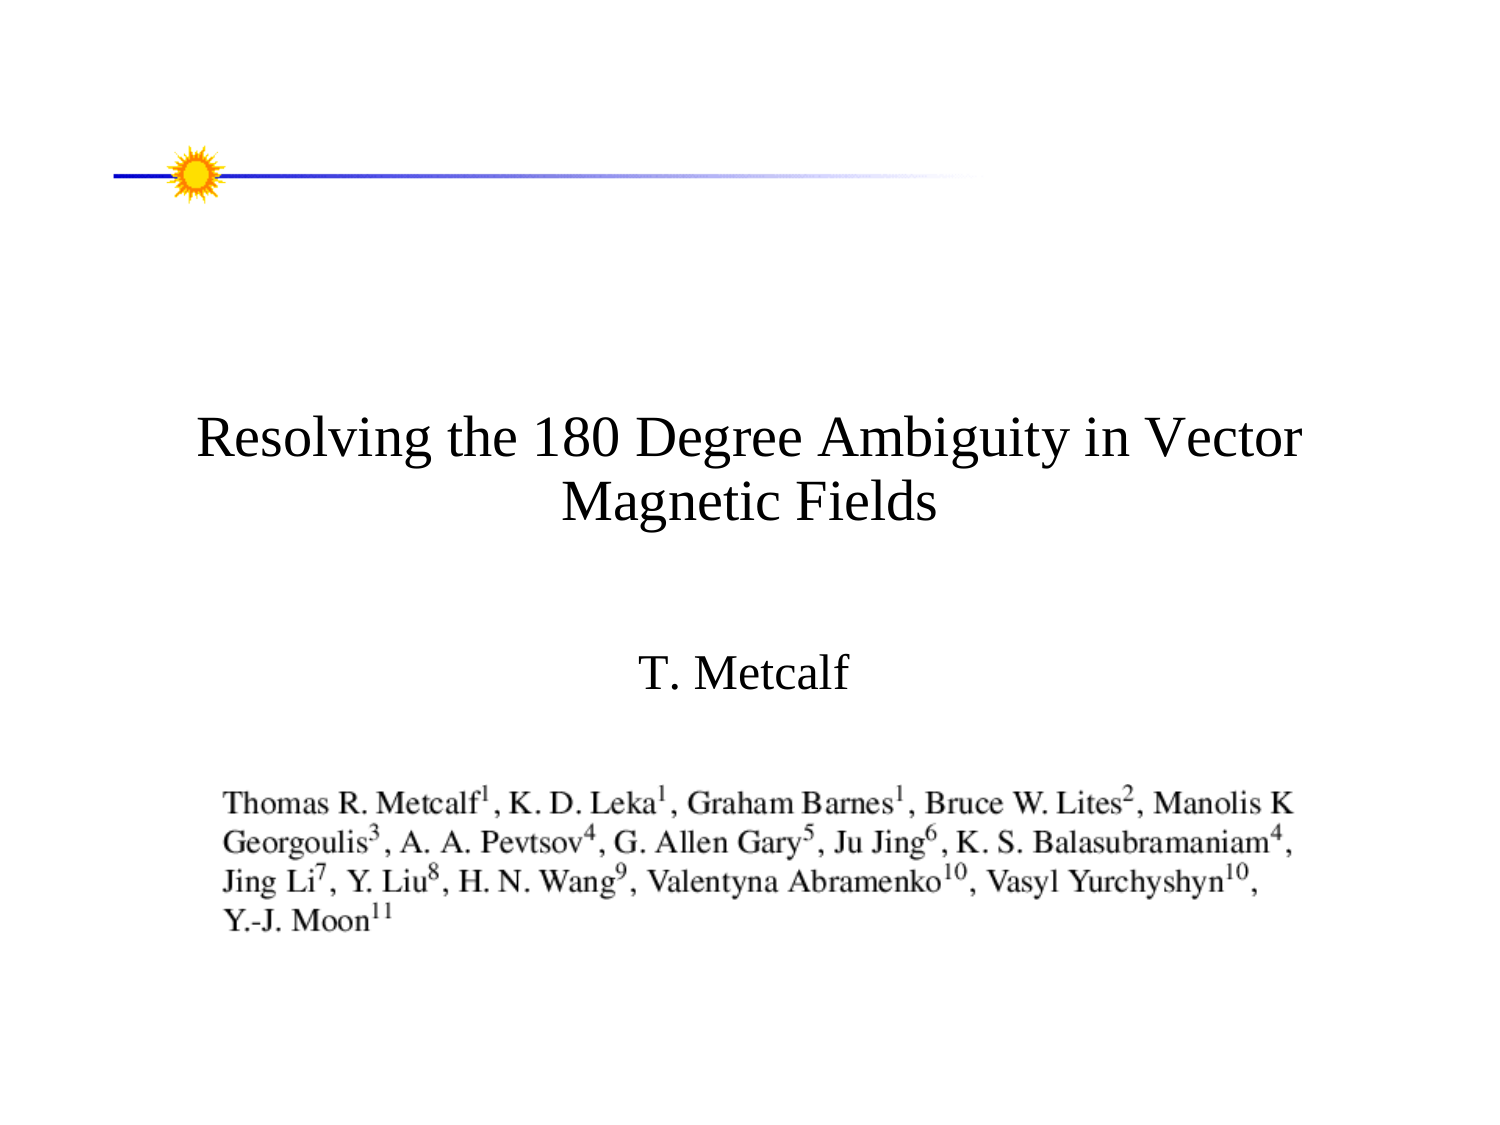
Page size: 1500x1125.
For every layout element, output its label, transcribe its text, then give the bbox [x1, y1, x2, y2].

picture [212, 784, 1296, 939]
picture [112, 144, 991, 209]
title Resolving the 180 Degree Ambiguity in Vector Magnetic Fields [112, 374, 1388, 563]
subtitle T. Metcalf [225, 637, 1276, 713]
